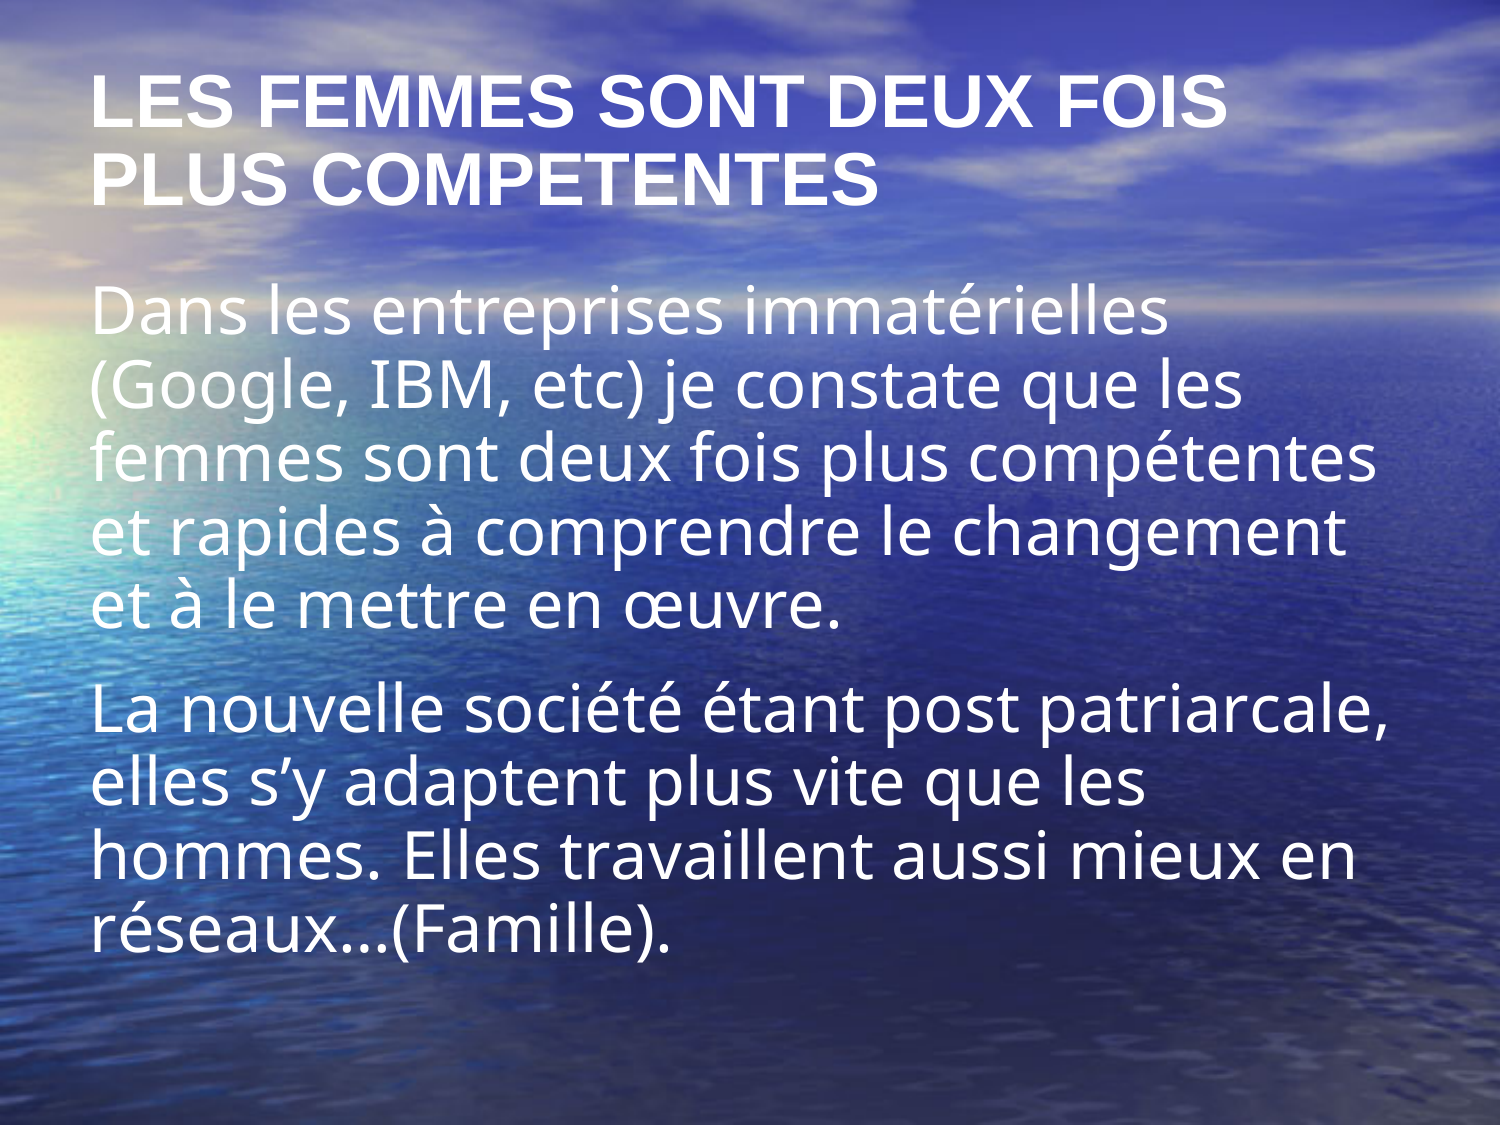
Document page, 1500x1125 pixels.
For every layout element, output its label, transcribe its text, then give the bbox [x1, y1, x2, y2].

text_box Dans les entreprises immatérielles (Google, IBM, etc) je constate que les femmes sont deux fois plus compétentes et rapides à comprendre le changement et à le mettre en œuvre. La nouvelle société étant post patriarcale, elles s’y adaptent plus vite que les hommes. Elles travaillent aussi mieux en réseaux…(Famille). [75, 263, 1425, 1051]
title LES FEMMES SONT DEUX FOIS PLUS COMPETENTES [75, 44, 1425, 233]
picture [0, 0, 1500, 1125]
